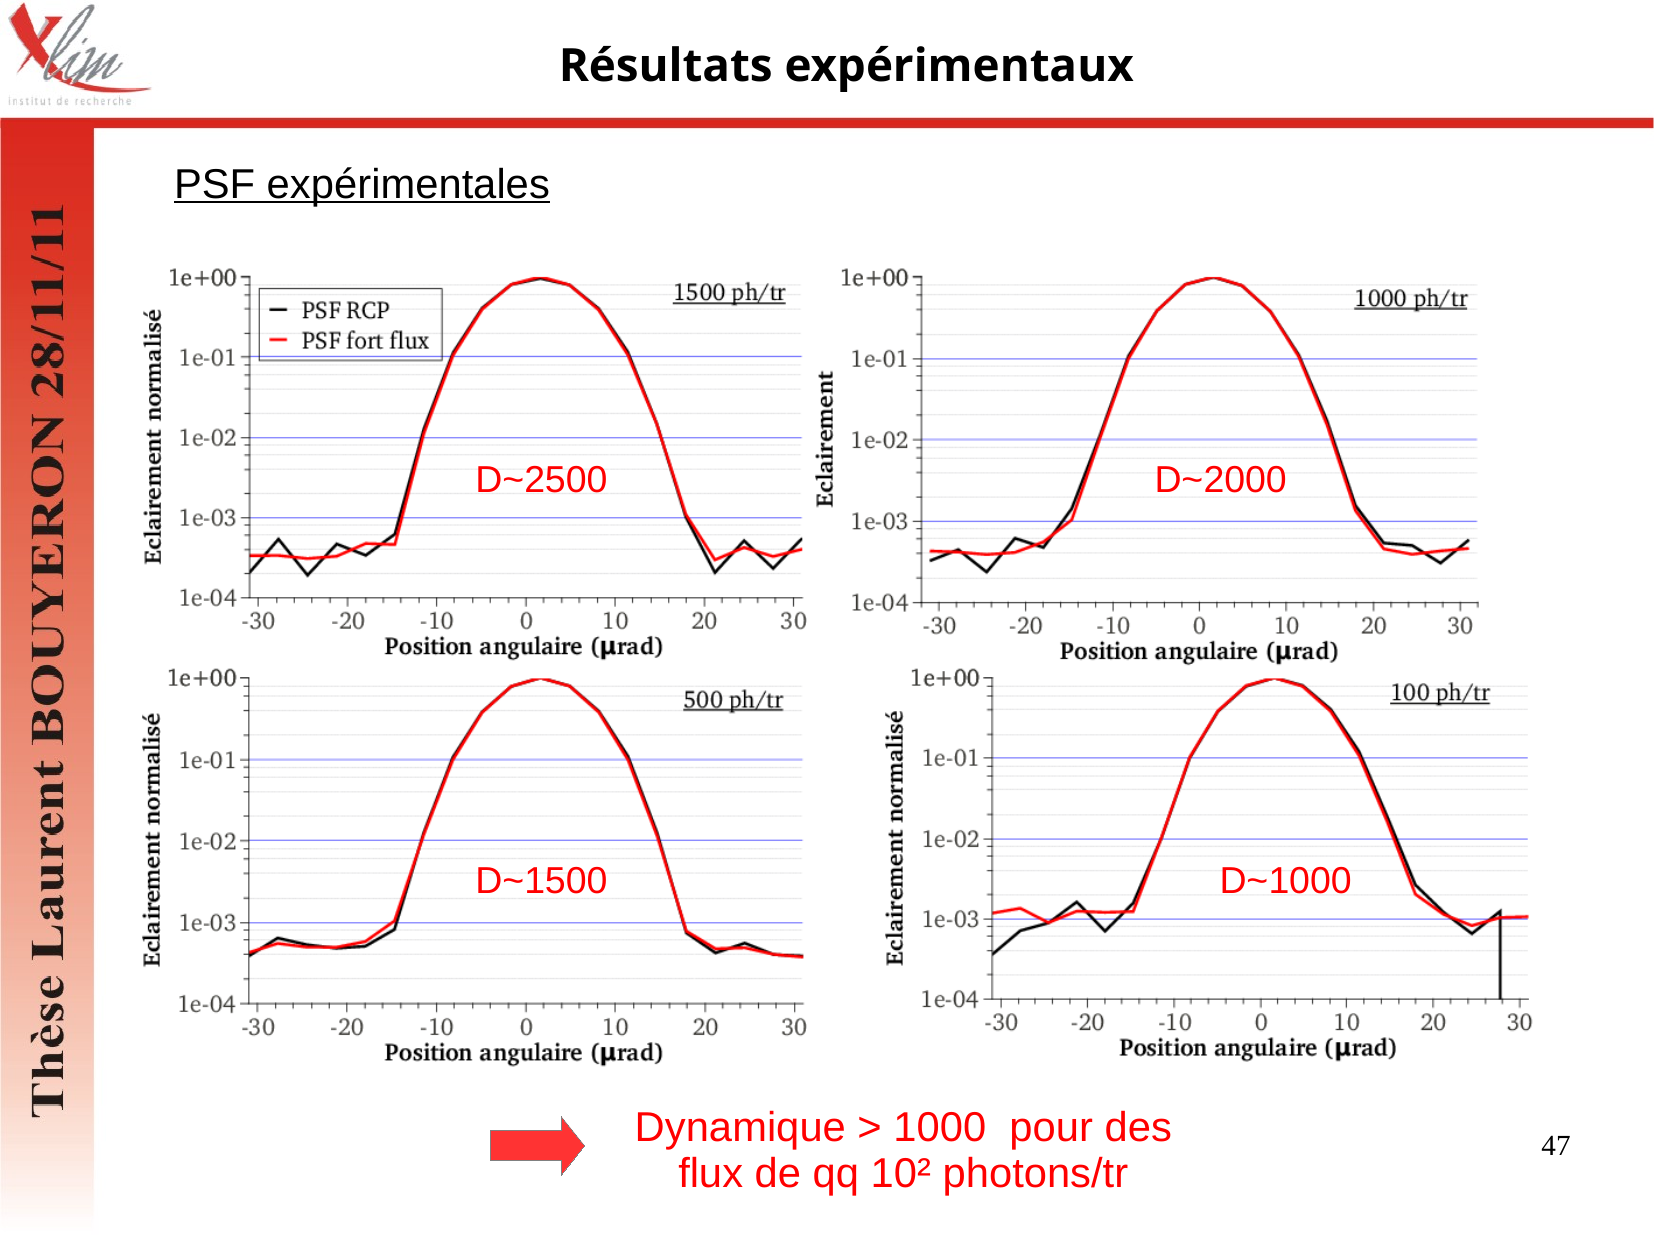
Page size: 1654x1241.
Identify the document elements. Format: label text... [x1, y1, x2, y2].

text_box Résultats expérimentaux [201, 32, 1491, 100]
text_box D~2000 [1139, 451, 1302, 508]
text_box D~1500 [460, 852, 623, 910]
picture [0, 0, 1654, 1241]
text_box D~1000 [1204, 852, 1367, 910]
text_box Dynamique > 1000 pour des flux de qq 10² photons/tr [608, 1096, 1199, 1204]
text_box [490, 1116, 585, 1176]
text_box PSF expérimentales [159, 153, 644, 215]
text_box D~2500 [460, 451, 623, 508]
